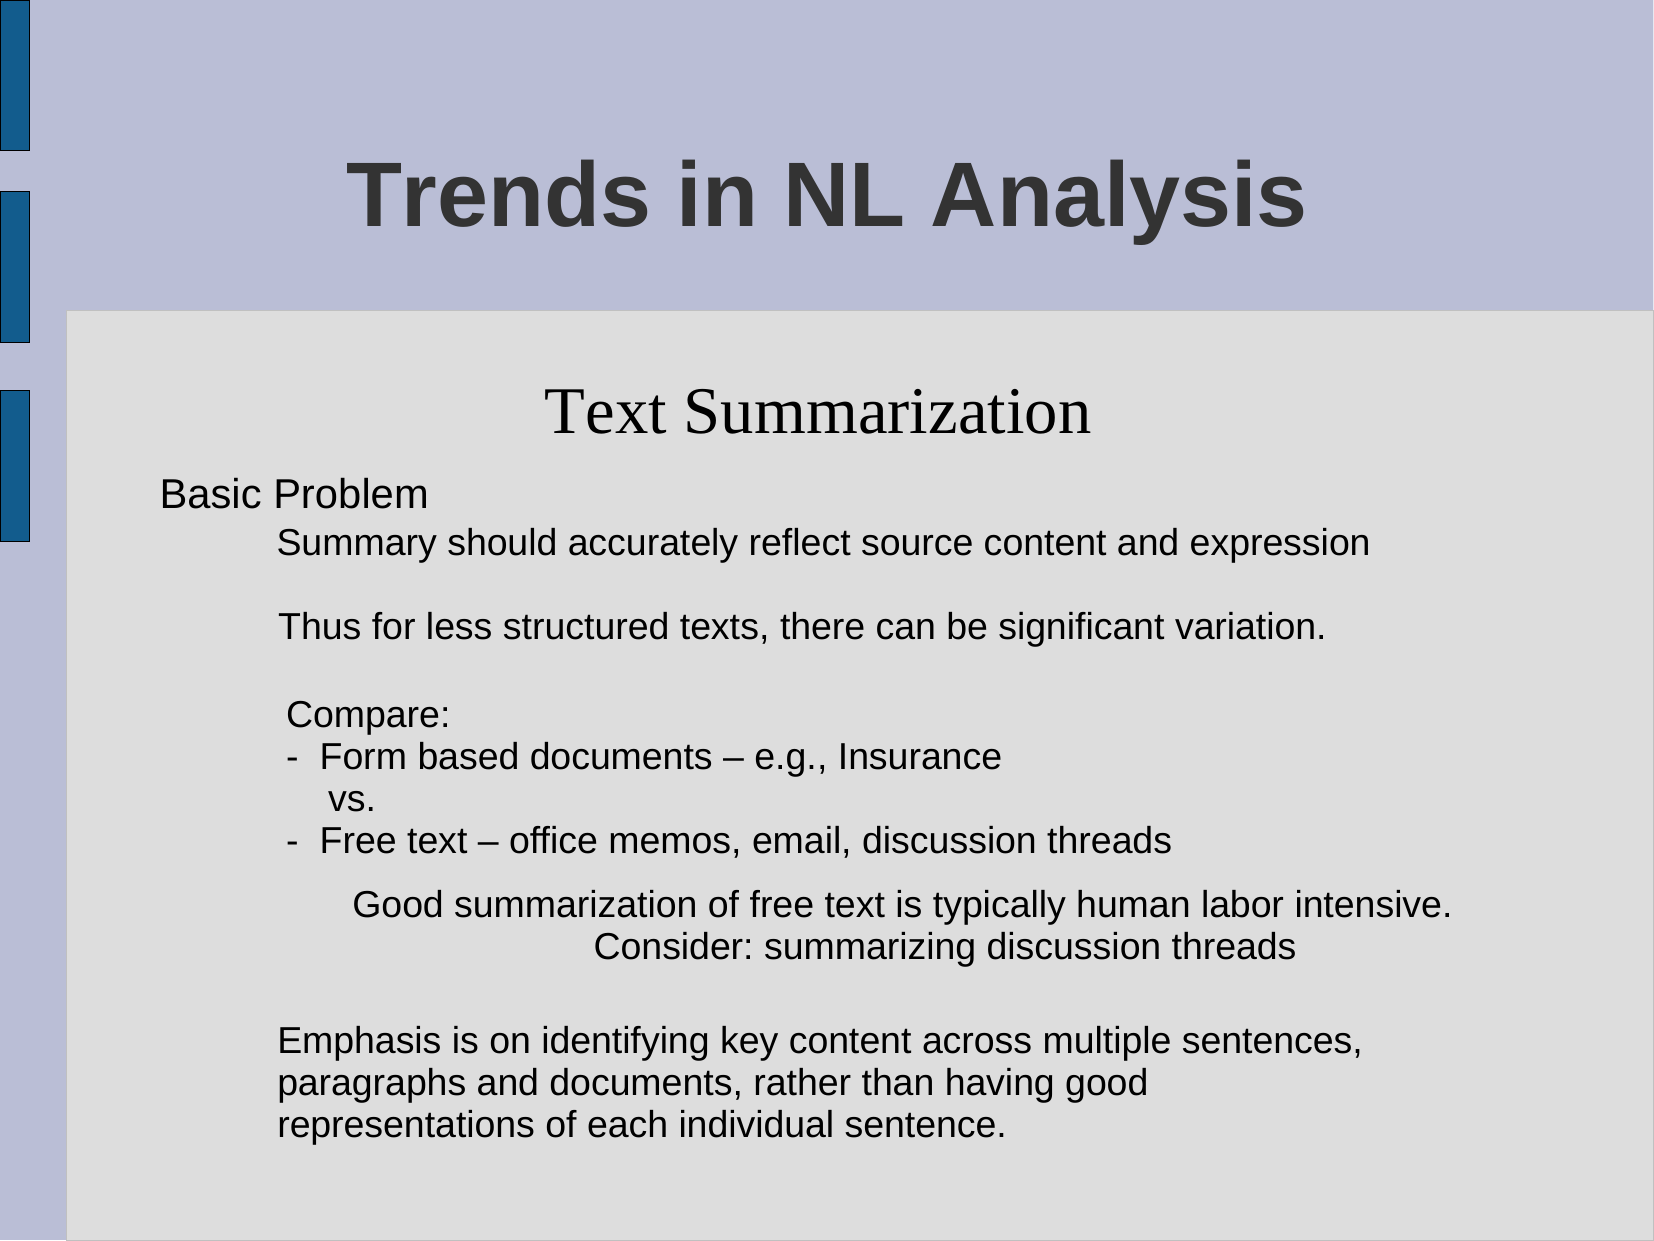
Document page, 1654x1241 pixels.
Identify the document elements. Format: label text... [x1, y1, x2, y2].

title Trends in NL Analysis [121, 98, 1534, 291]
text_box Emphasis is on identifying key content across multiple sentences, paragraphs and documents, rather than having good representations of each individual sentence. [262, 1012, 1431, 1154]
subtitle Text Summarization Summary should accurately reflect source content and expression Thus for less structured texts, there can be significant variation. [112, 358, 1525, 1126]
text_box Basic Problem [144, 463, 1313, 526]
text_box Compare: - Form based documents – e.g., Insurance vs. - Free text – office memos, email, discussion threads [271, 686, 1359, 870]
text_box Good summarization of free text is typically human labor intensive. Consider: summarizing discussion threads [337, 876, 1576, 976]
